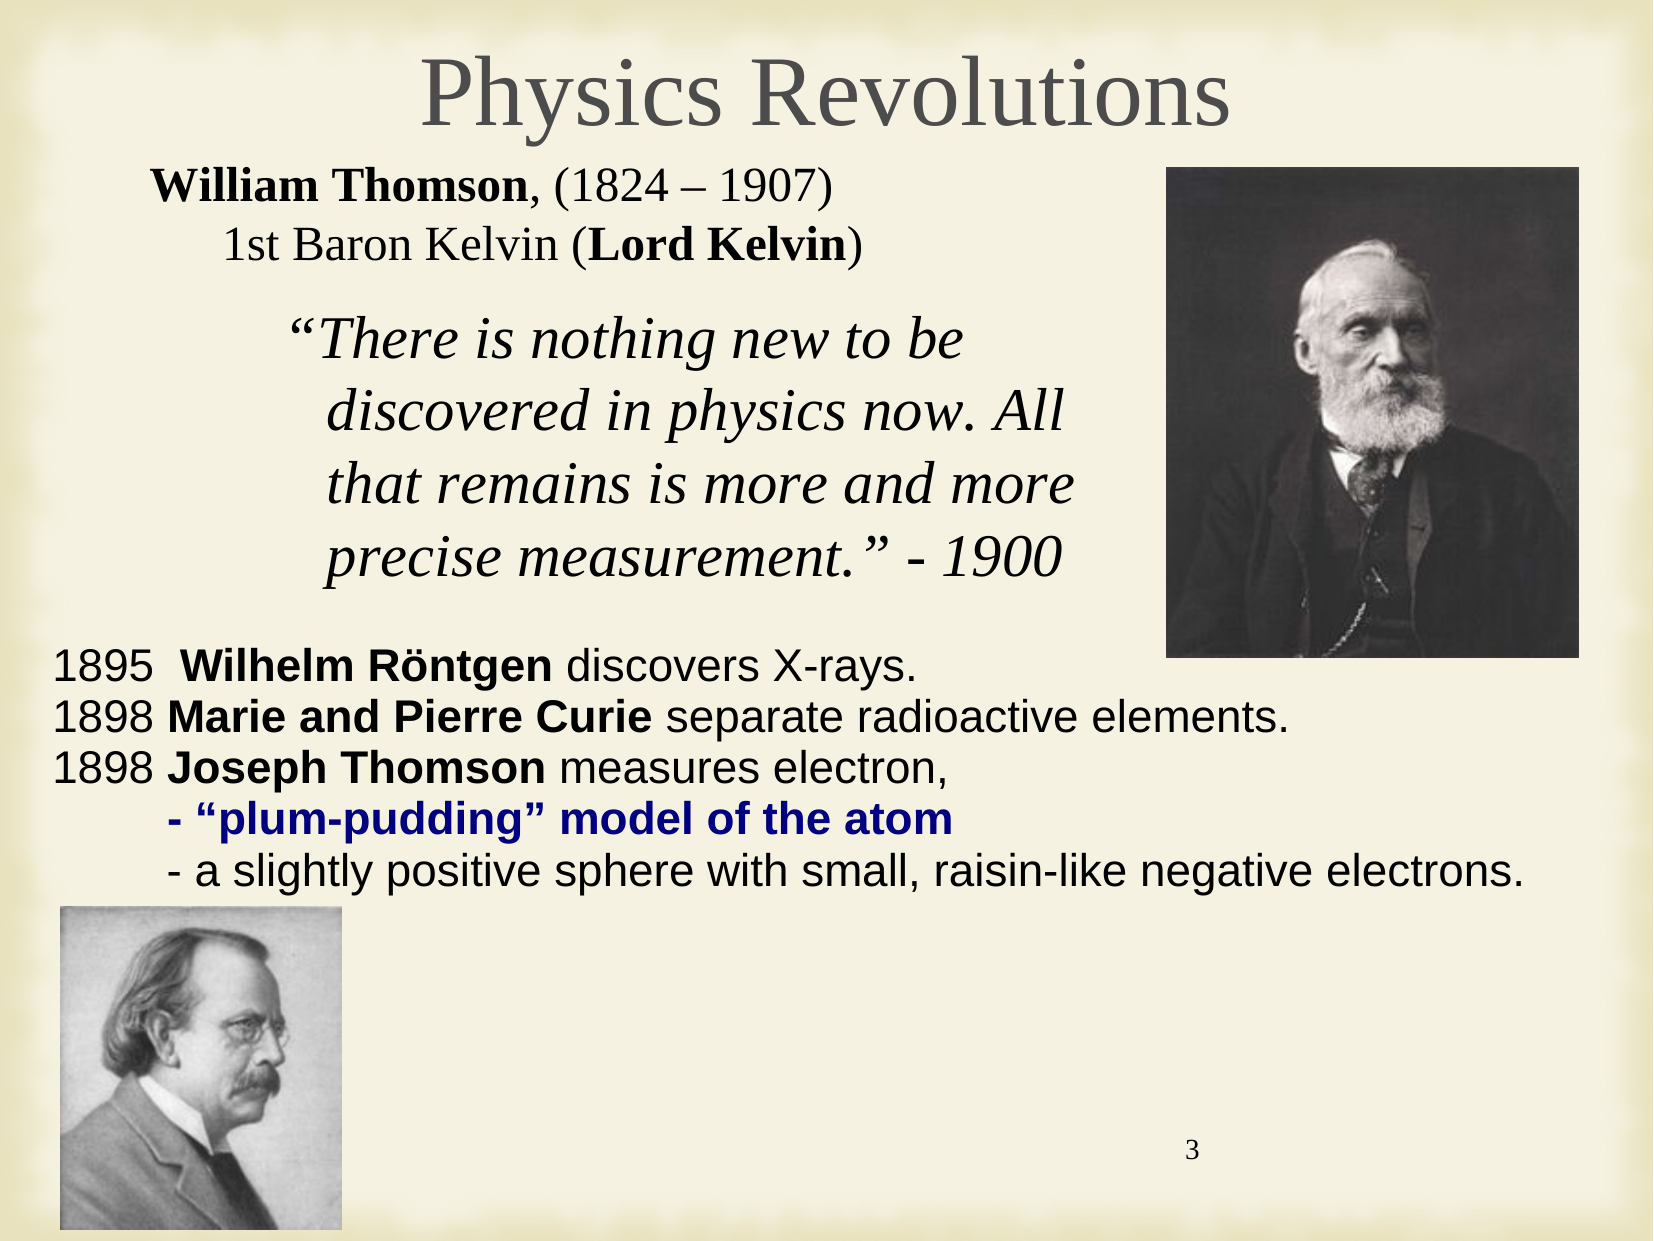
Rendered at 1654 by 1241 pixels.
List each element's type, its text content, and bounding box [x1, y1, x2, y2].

text_box 1895 Wilhelm Röntgen discovers X-rays. 1898 Marie and Pierre Curie separate radioactive elements. 1898 Joseph Thomson measures electron, - “plum-pudding” model of the atom - a slightly positive sphere with small, raisin-like negative electrons. [37, 632, 1624, 908]
title Physics Revolutions [82, 0, 1571, 190]
list William Thomson, (1824 – 1907) 1st Baron Kelvin (Lord Kelvin) “There is nothing new to be discovered in physics now. All that remains is more and more precise measurement.” - 1900 [68, 152, 1082, 632]
picture [1166, 167, 1579, 632]
picture [60, 906, 342, 1230]
text_box [1185, 1130, 1571, 1216]
